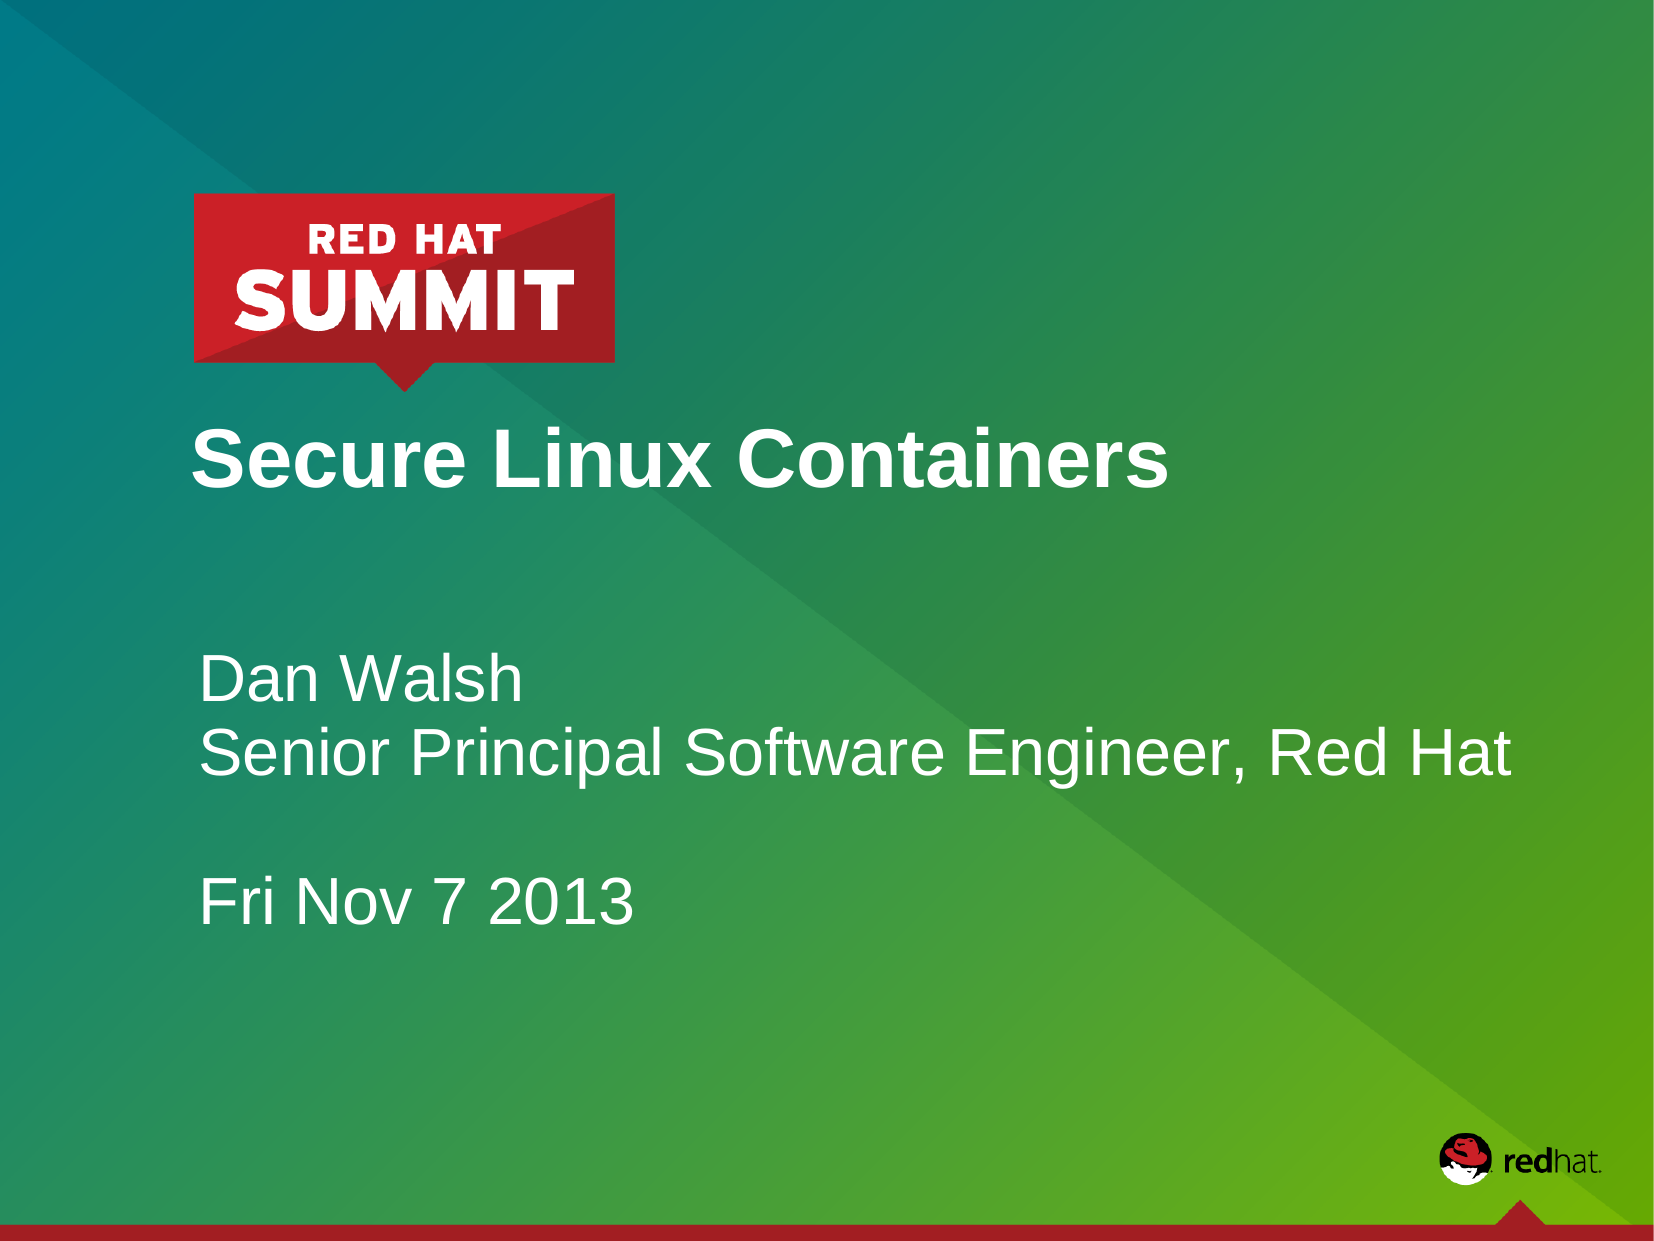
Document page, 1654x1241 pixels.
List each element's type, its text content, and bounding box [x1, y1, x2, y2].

text_box Secure Linux Containers [175, 405, 1414, 549]
text_box Dan Walsh Senior Principal Software Engineer, Red Hat Fri Nov 7 2013 [183, 554, 1545, 794]
picture [0, 0, 1654, 1241]
